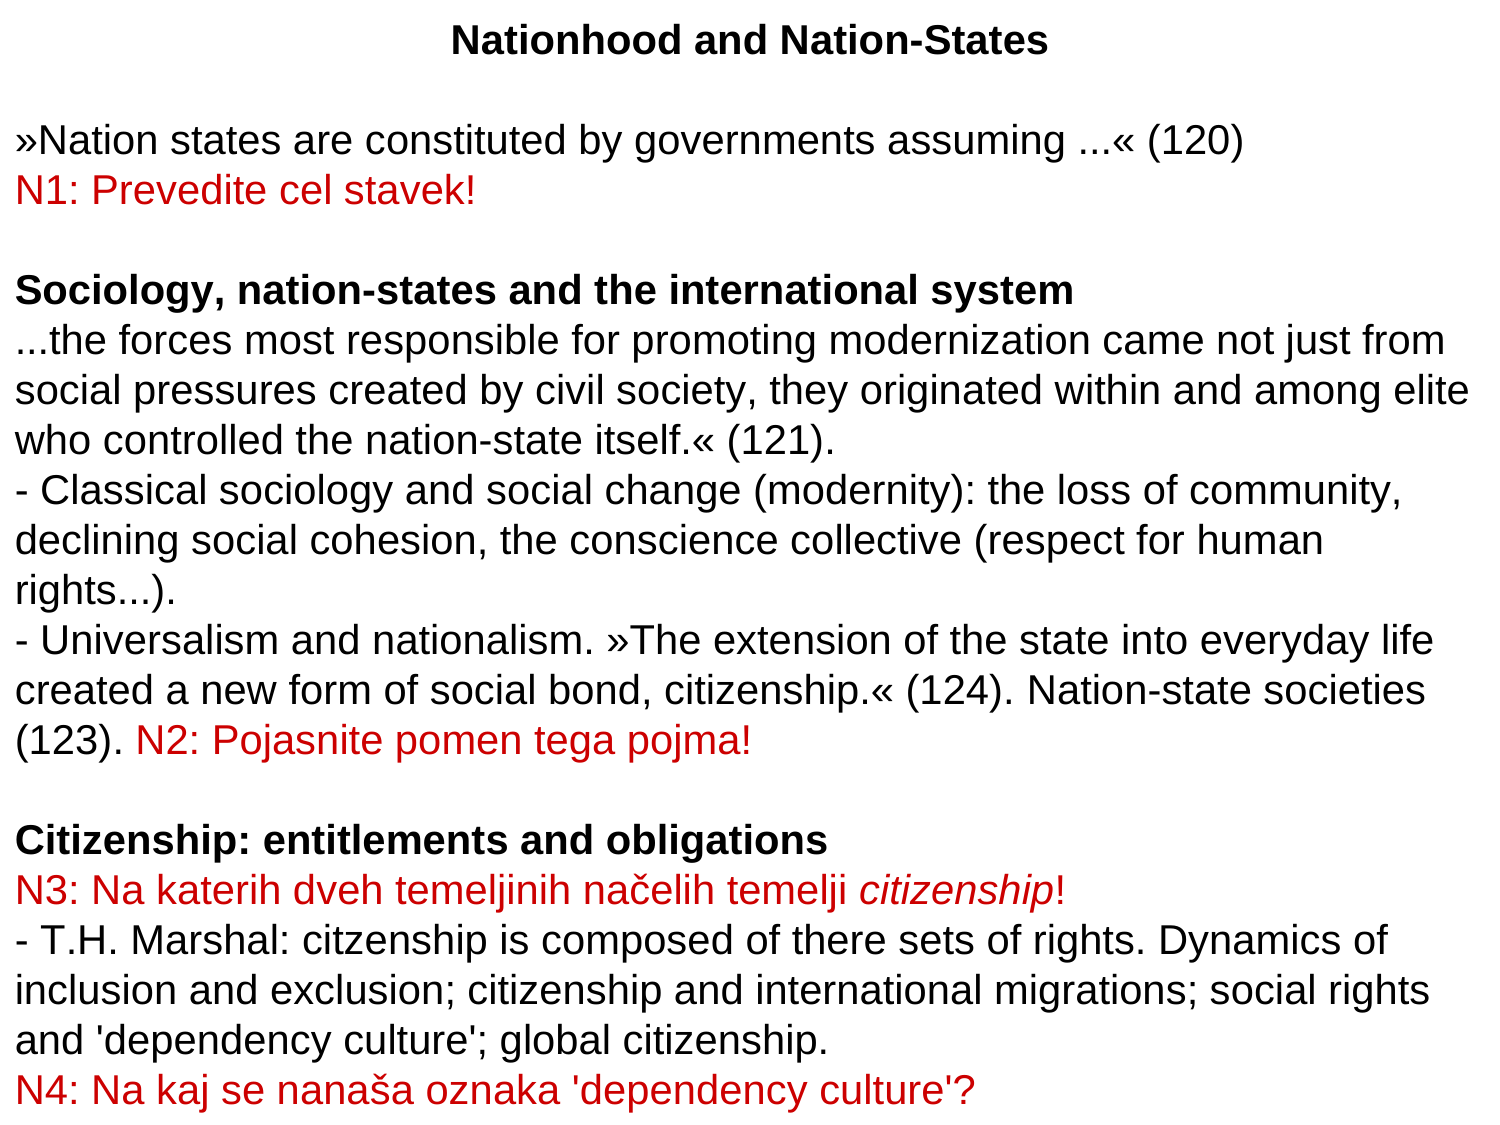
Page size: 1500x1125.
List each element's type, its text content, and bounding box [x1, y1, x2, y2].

text_box Nationhood and Nation-States »Nation states are constituted by governments assuming ...« (120) N1: Prevedite cel stavek! Sociology, nation-states and the international system ...the forces most responsible for promoting modernization came not just from social pressures created by civil society, they originated within and among elite who controlled the nation-state itself.« (121). - Classical sociology and social change (modernity): the loss of community, declining social cohesion, the conscience collective (respect for human rights...). - Universalism and nationalism. »The extension of the state into everyday life created a new form of social bond, citizenship.« (124). Nation-state societies (123). N2: Pojasnite pomen tega pojma! Citizenship: entitlements and obligations N3: Na katerih dveh temeljinih načelih temelji citizenship! - T.H. Marshal: citzenship is composed of there sets of rights. Dynamics of inclusion and exclusion; citizenship and international migrations; social rights and 'dependency culture'; global citizenship. N4: Na kaj se nanaša oznaka 'dependency culture'? [0, 4, 1500, 1121]
